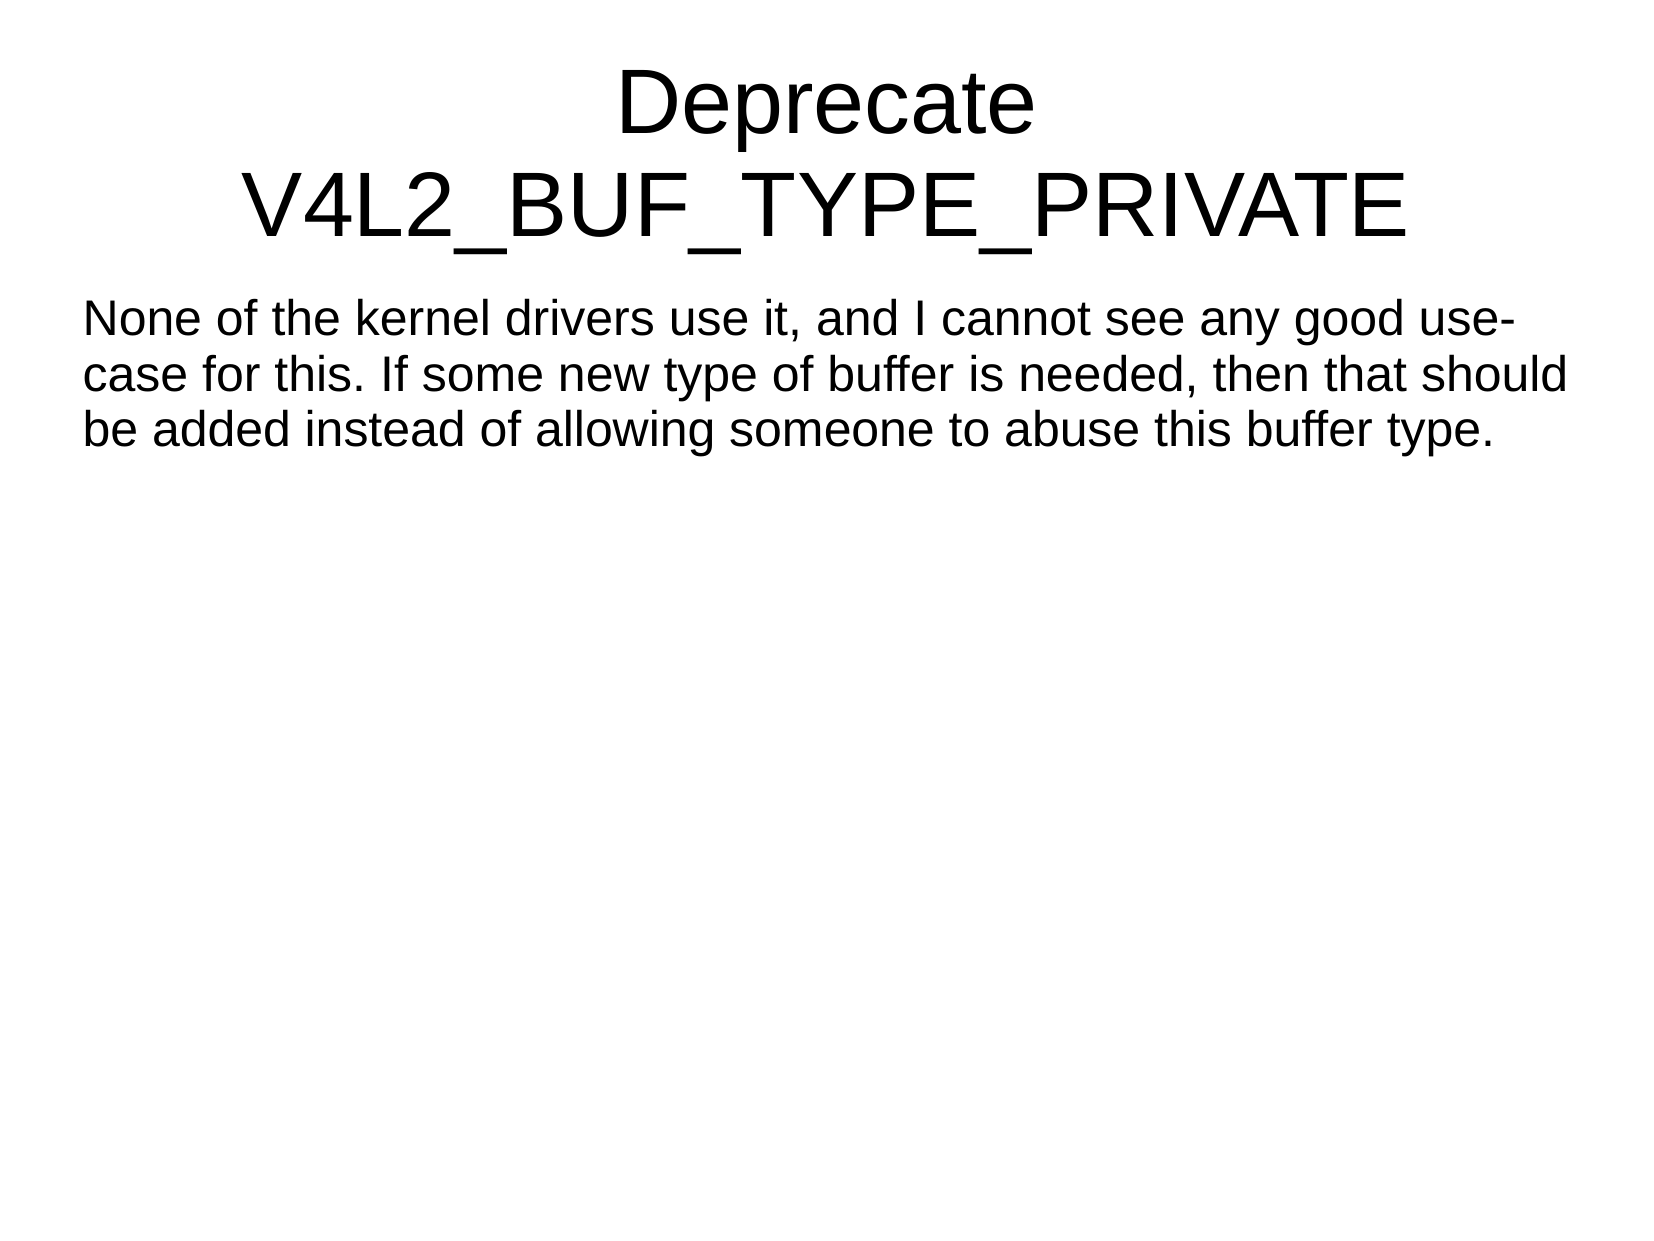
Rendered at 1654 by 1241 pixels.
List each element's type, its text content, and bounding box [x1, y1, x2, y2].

title Deprecate V4L2_BUF_TYPE_PRIVATE [82, 50, 1571, 256]
list None of the kernel drivers use it, and I cannot see any good use-case for this. If some new type of buffer is needed, then that should be added instead of allowing someone to abuse this buffer type. [82, 290, 1571, 1094]
